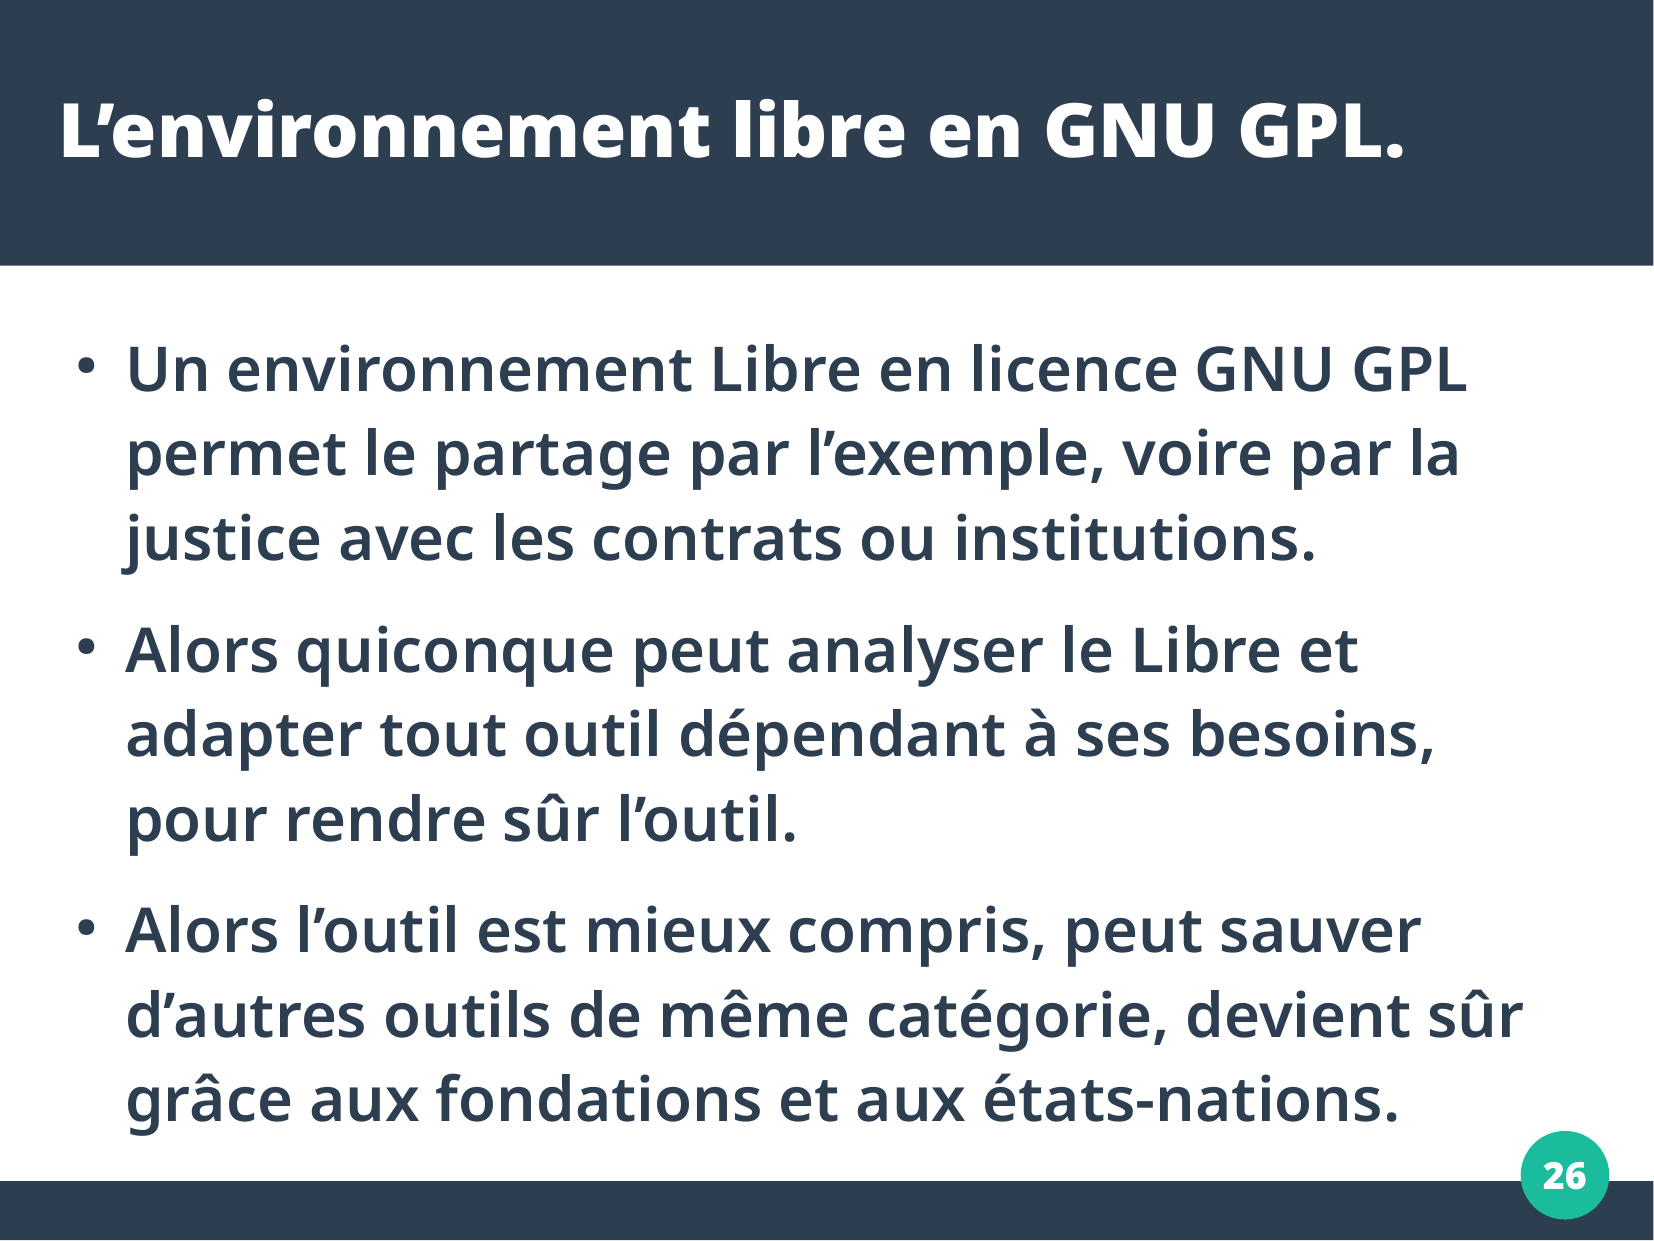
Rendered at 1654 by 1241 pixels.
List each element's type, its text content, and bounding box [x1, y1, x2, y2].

list Un environnement Libre en licence GNU GPL permet le partage par l’exemple, voire par la justice avec les contrats ou institutions. Alors quiconque peut analyser le Libre et adapter tout outil dépendant à ses besoins, pour rendre sûr l’outil. Alors l’outil est mieux compris, peut sauver d’autres outils de même catégorie, devient sûr grâce aux fondations et aux états-nations. [59, 324, 1595, 1152]
title L’environnement libre en GNU GPL. [59, 49, 1595, 207]
